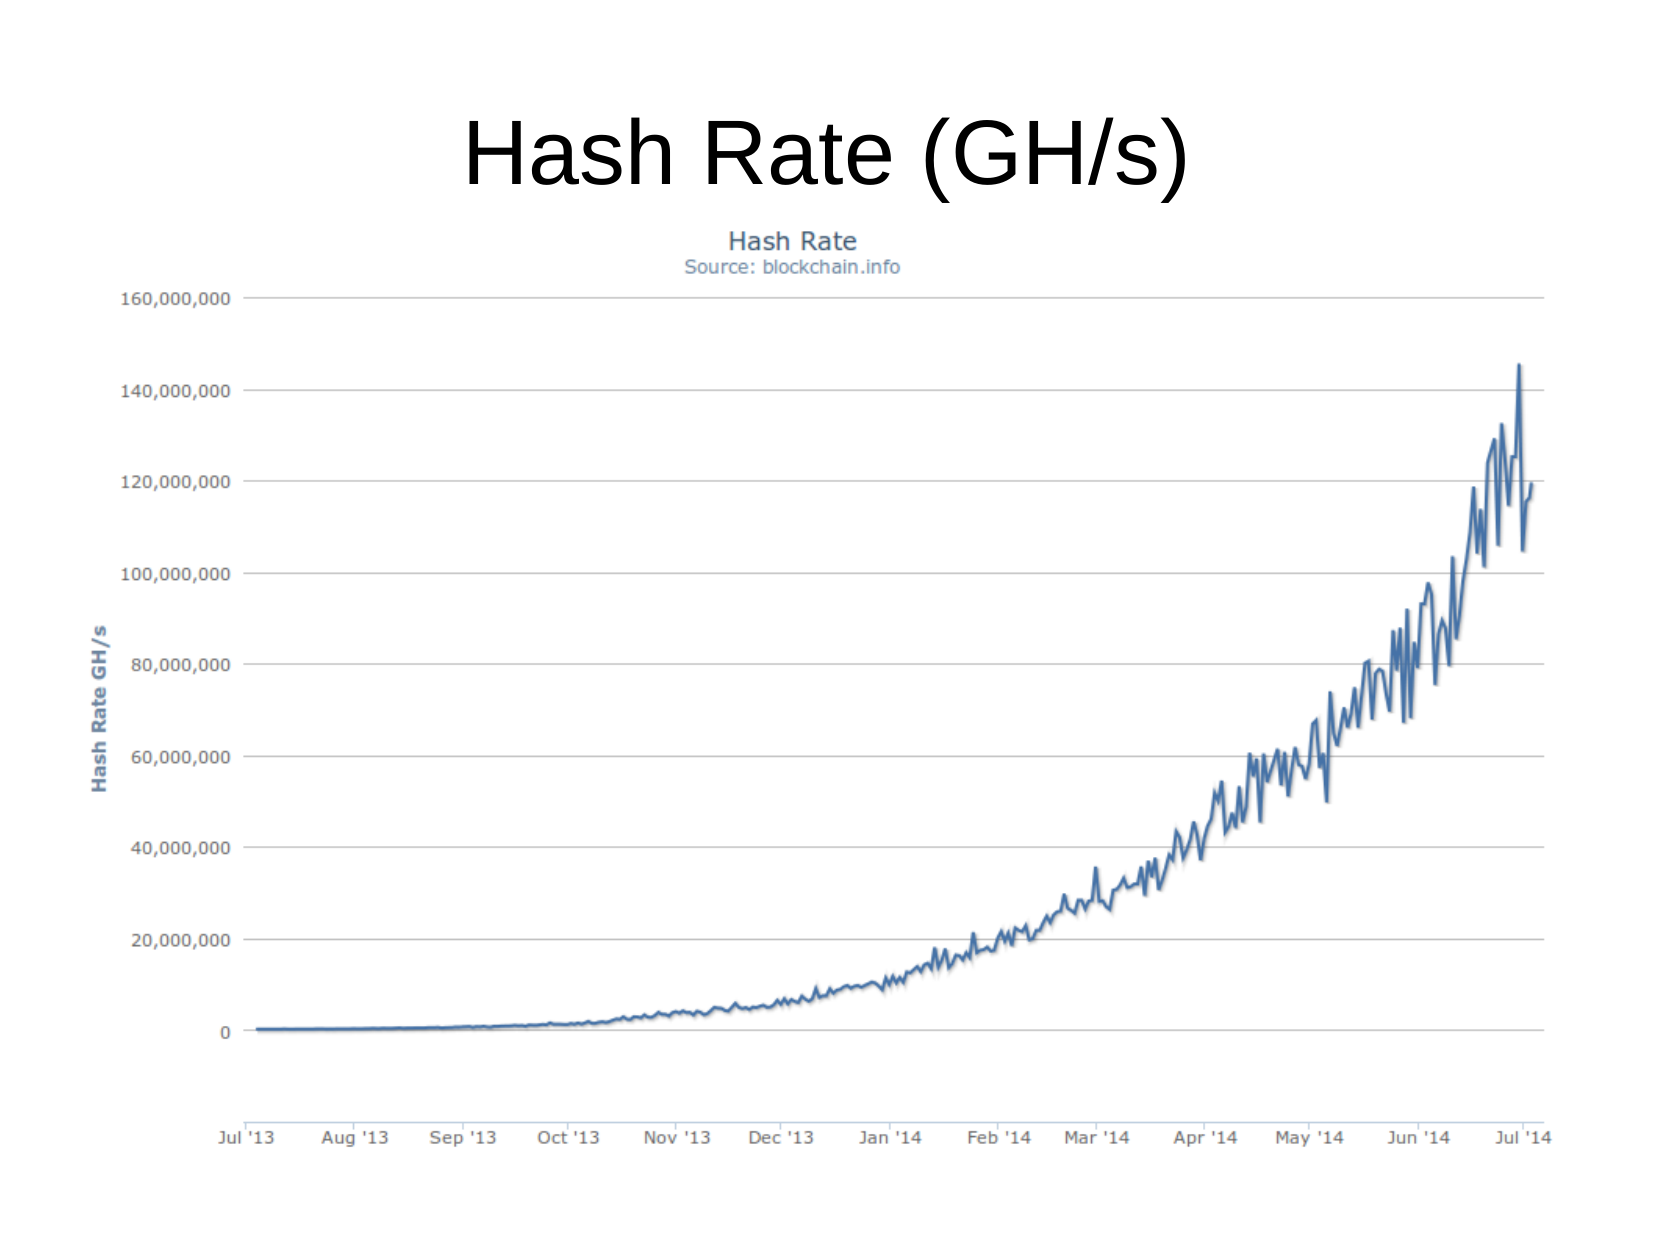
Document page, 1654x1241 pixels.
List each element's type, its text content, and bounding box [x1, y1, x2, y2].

title Hash Rate (GH/s) [82, 49, 1571, 216]
picture [81, 216, 1571, 1158]
